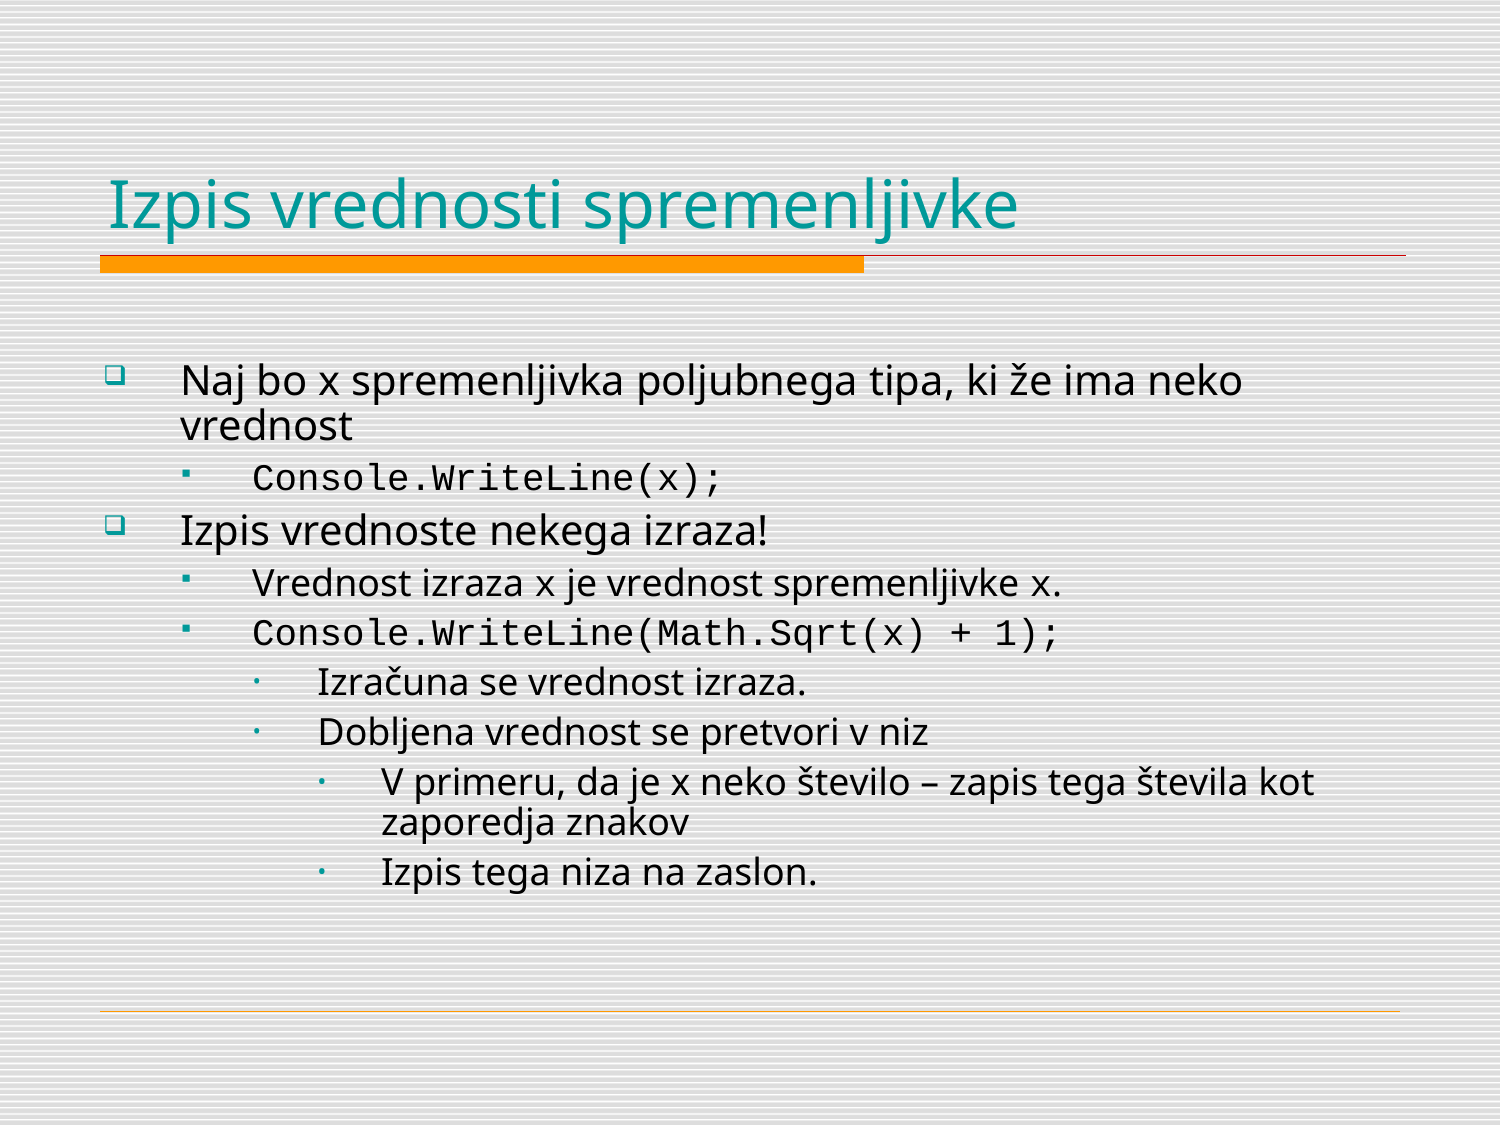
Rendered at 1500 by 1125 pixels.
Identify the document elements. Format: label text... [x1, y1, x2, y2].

list Naj bo x spremenljivka poljubnega tipa, ki že ima neko vrednost Console.WriteLine(x); Izpis vrednoste nekega izraza! Vrednost izraza x je vrednost spremenljivke x. Console.WriteLine(Math.Sqrt(x) + 1); Izračuna se vrednost izraza. Dobljena vrednost se pretvori v niz V primeru, da je x neko število – zapis tega števila kot zaporedja znakov Izpis tega niza na zaslon. [88, 290, 1401, 941]
title Izpis vrednosti spremenljivke [94, 49, 1407, 250]
picture [0, 0, 1500, 1125]
